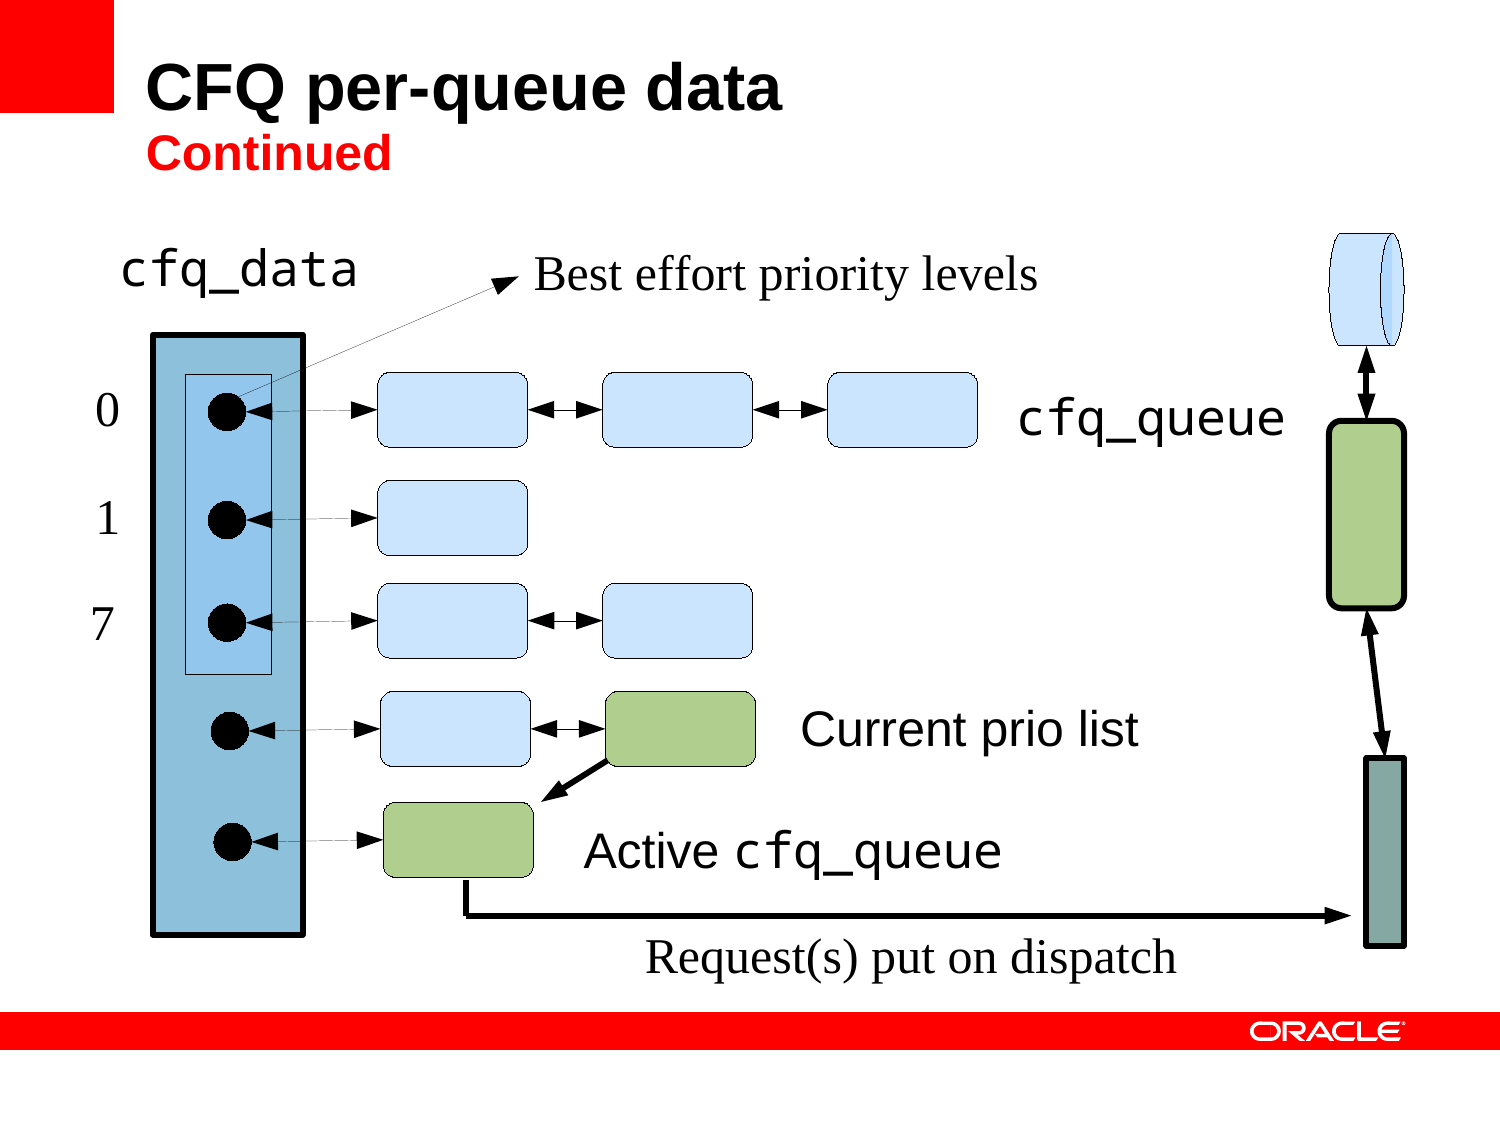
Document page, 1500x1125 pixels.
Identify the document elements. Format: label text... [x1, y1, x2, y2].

text_box [377, 583, 528, 659]
text_box 1 [80, 482, 136, 559]
text_box [152, 334, 303, 935]
text_box cfq_queue [1001, 374, 1302, 447]
text_box [602, 372, 753, 448]
text_box Current prio list [785, 693, 1147, 765]
text_box [827, 372, 978, 448]
text_box Active cfq_queue [568, 807, 1016, 883]
text_box [377, 480, 528, 556]
text_box 7 [75, 588, 130, 664]
text_box [377, 372, 528, 448]
text_box [1328, 420, 1405, 609]
text_box [602, 583, 753, 659]
text_box Request(s) put on dispatch [627, 918, 1196, 1000]
text_box [380, 691, 531, 767]
text_box 0 [80, 374, 136, 450]
picture [0, 0, 114, 113]
title CFQ per-queue data Continued [145, 49, 1390, 205]
picture [0, 1012, 1500, 1050]
text_box [1366, 758, 1404, 946]
text_box [1328, 233, 1405, 346]
text_box [383, 802, 534, 878]
text_box [605, 691, 756, 767]
text_box Best effort priority levels [518, 238, 1055, 314]
text_box cfq_data [101, 222, 378, 300]
